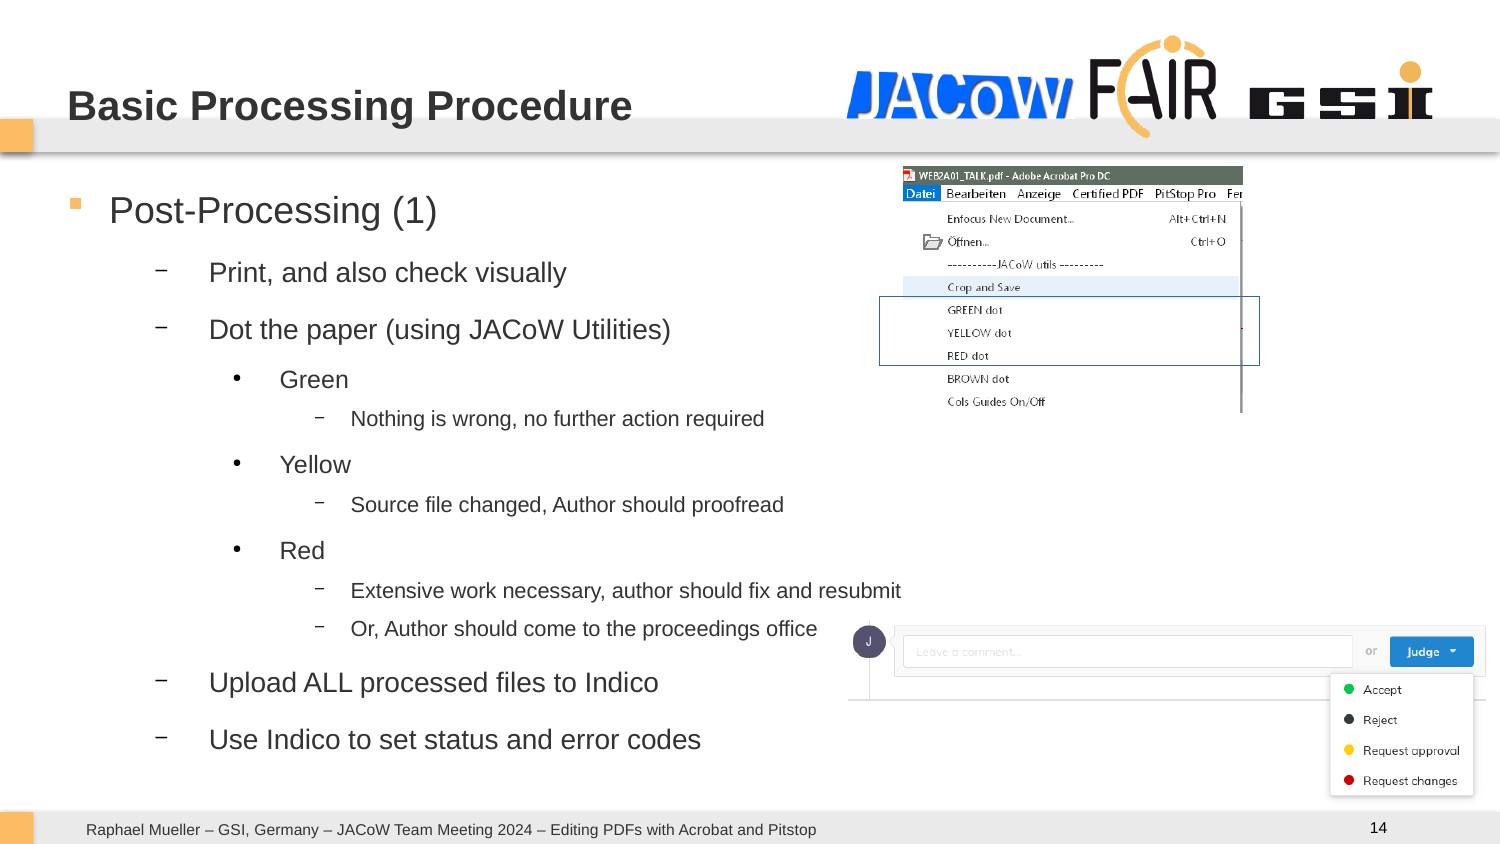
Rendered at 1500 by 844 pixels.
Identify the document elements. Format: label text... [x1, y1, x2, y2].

picture [1048, 69, 1075, 119]
list Basic Processing Procedure [52, 21, 1048, 137]
picture [848, 620, 1489, 805]
list Post-Processing (1) Print, and also check visually Dot the paper (using JACoW Utilities) Green Nothing is wrong, no further action required Yellow Source file changed, Author should proofread Red Extensive work necessary, author should fix and resubmit Or, Author should come to the proceedings office Upload ALL processed files to Indico Use Indico to set status and error codes [52, 178, 1434, 782]
picture [903, 166, 1243, 178]
picture [1248, 59, 1434, 119]
picture [1089, 33, 1217, 140]
title [0, 38, 1006, 135]
